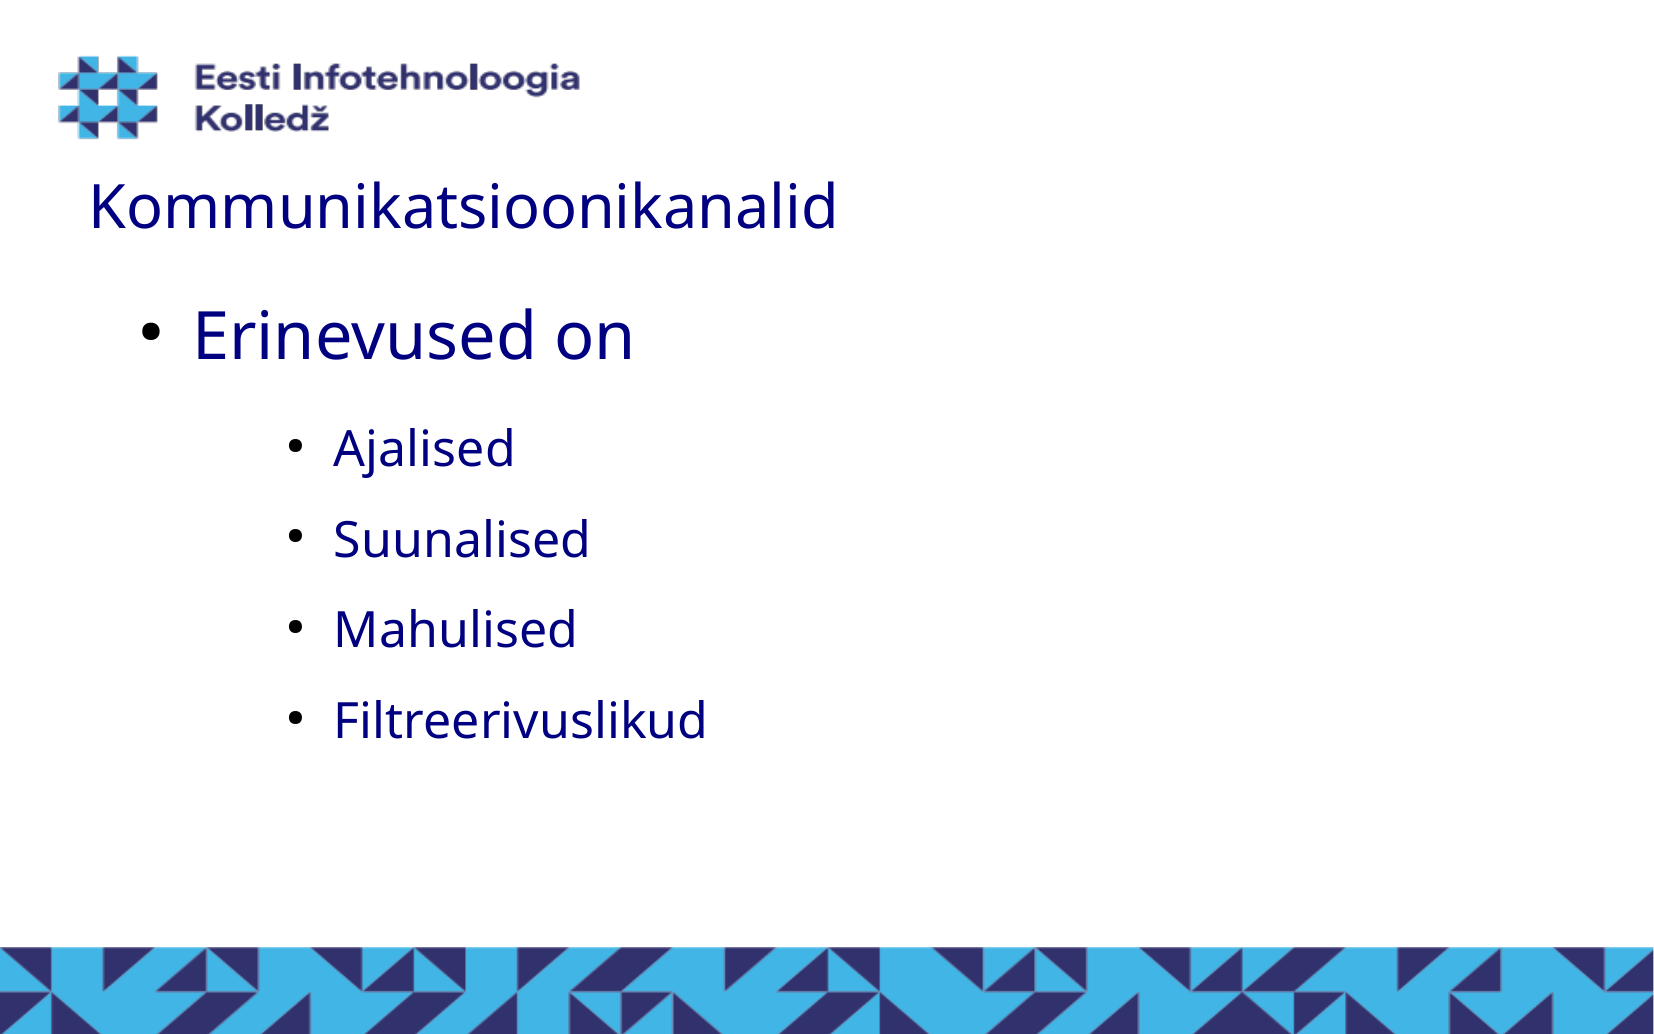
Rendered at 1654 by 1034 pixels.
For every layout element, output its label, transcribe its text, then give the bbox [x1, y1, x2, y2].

list Erinevused on Ajalised Suunalised Mahulised Filtreerivuslikud [121, 287, 1533, 939]
title Kommunikatsioonikanalid [45, 116, 883, 293]
